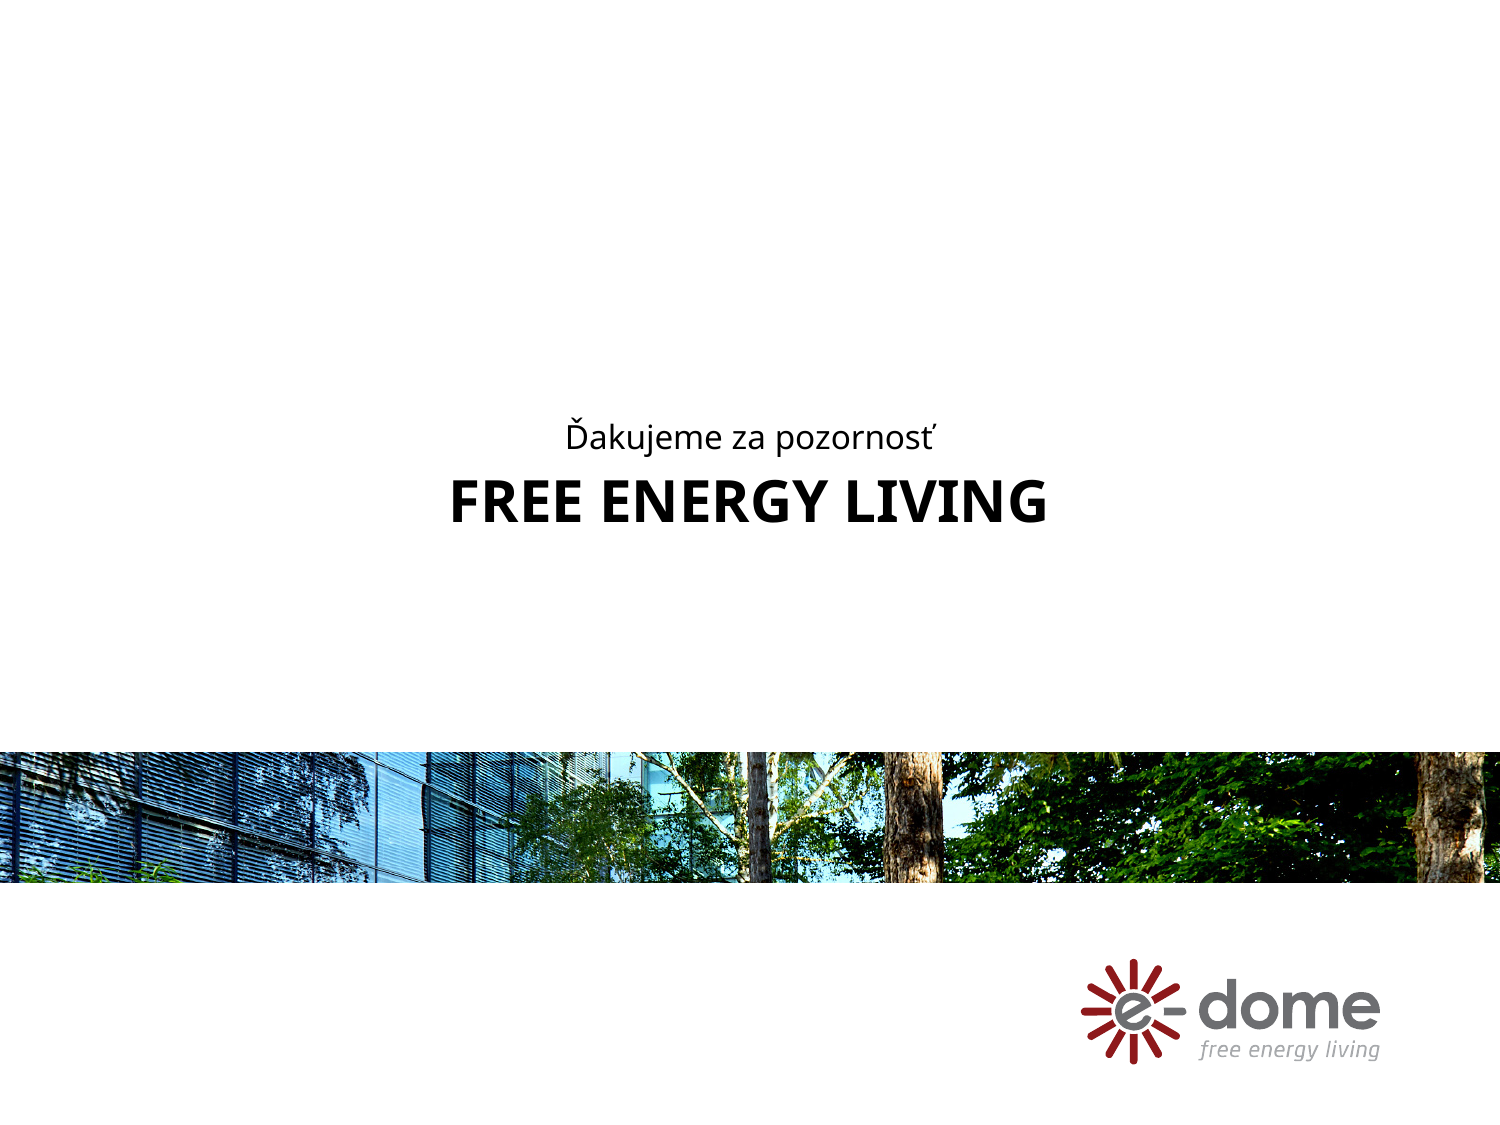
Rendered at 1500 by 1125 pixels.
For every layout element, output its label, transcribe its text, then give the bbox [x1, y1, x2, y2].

picture [1080, 958, 1380, 1065]
text_box [0, 883, 1500, 1125]
text_box Ďakujeme za pozornosť FREE ENERGY LIVING [359, 415, 1139, 564]
text_box [0, 0, 1500, 752]
picture [0, 752, 1500, 883]
